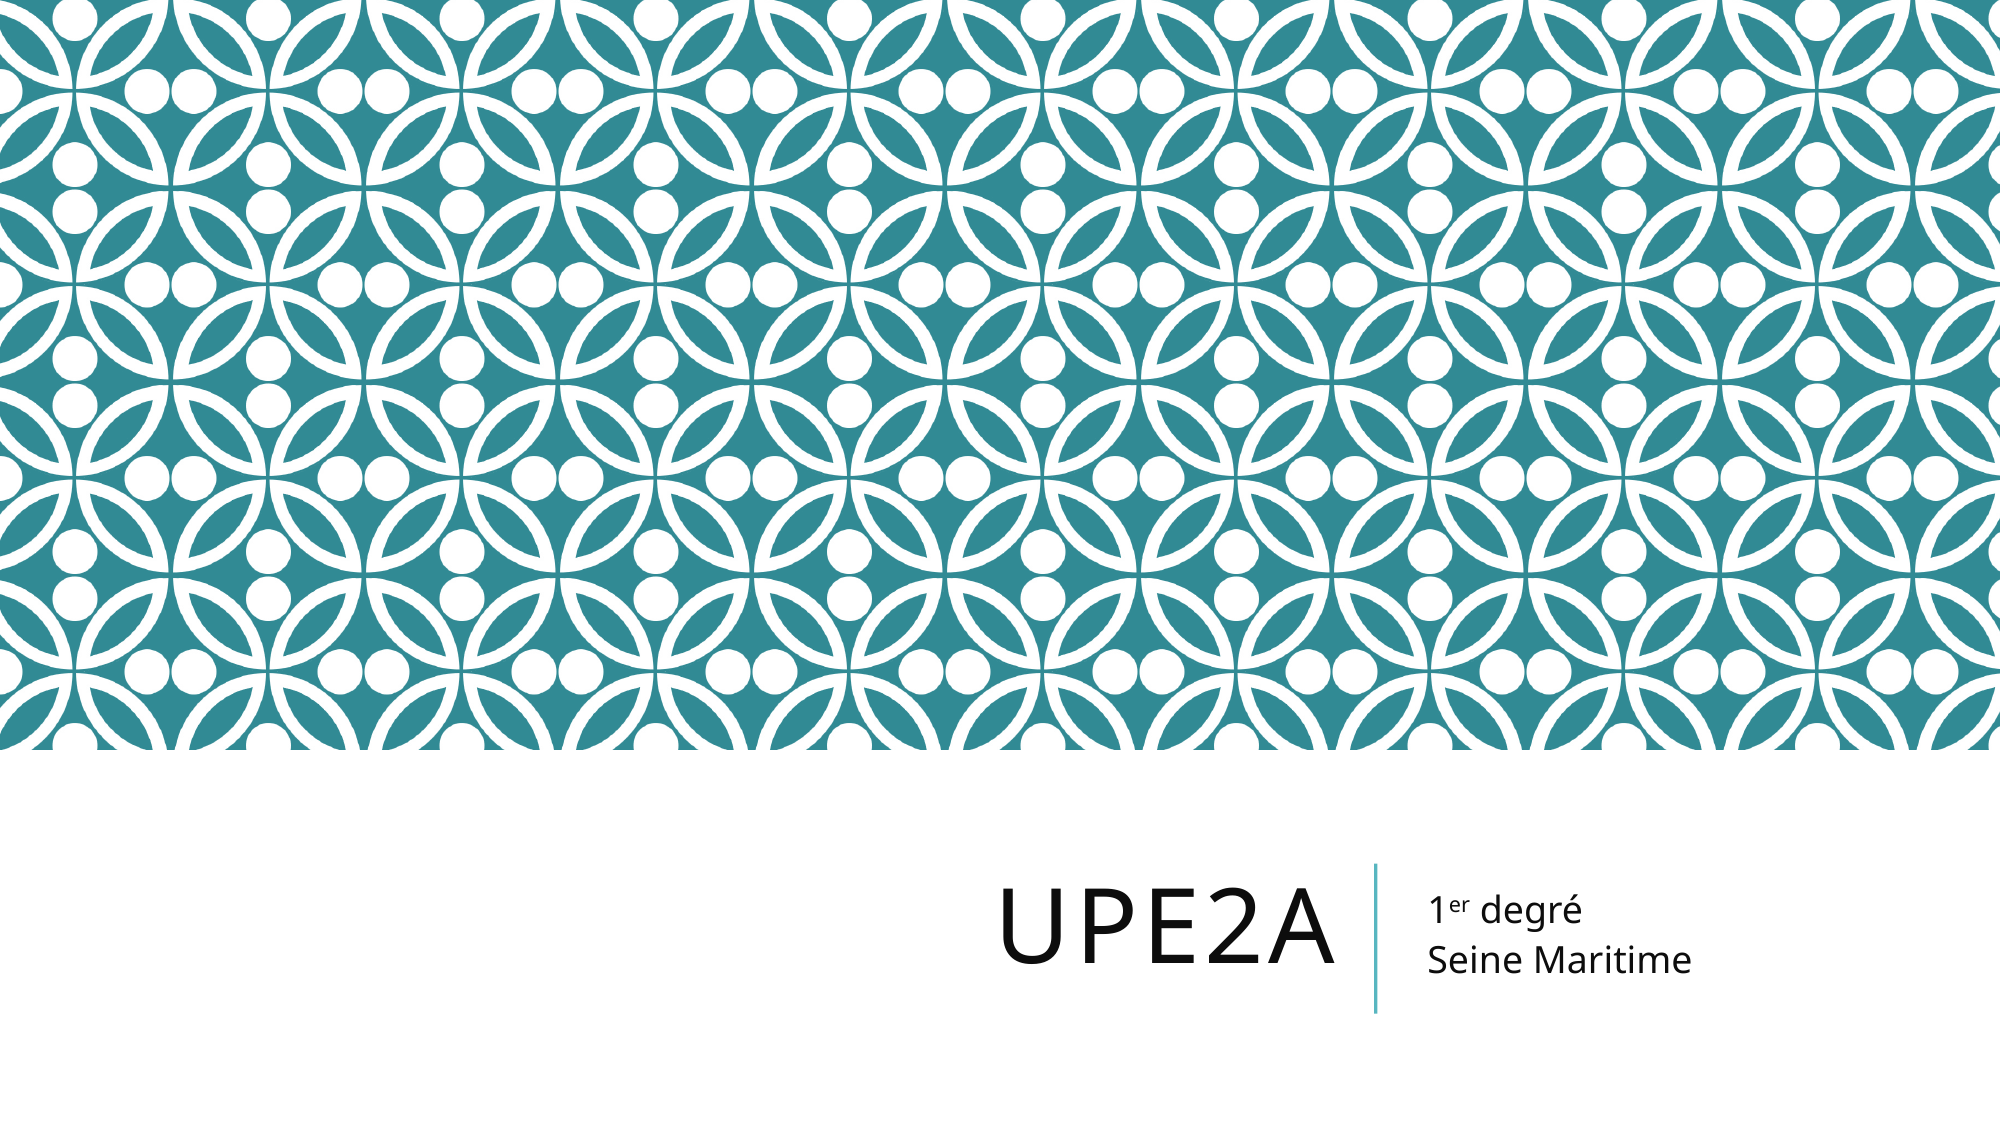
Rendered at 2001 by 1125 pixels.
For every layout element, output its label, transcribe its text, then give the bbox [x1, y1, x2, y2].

subtitle 1er degré Seine Maritime [1412, 813, 1938, 1054]
title UPE2A [75, 813, 1350, 1054]
picture [0, 0, 2000, 750]
